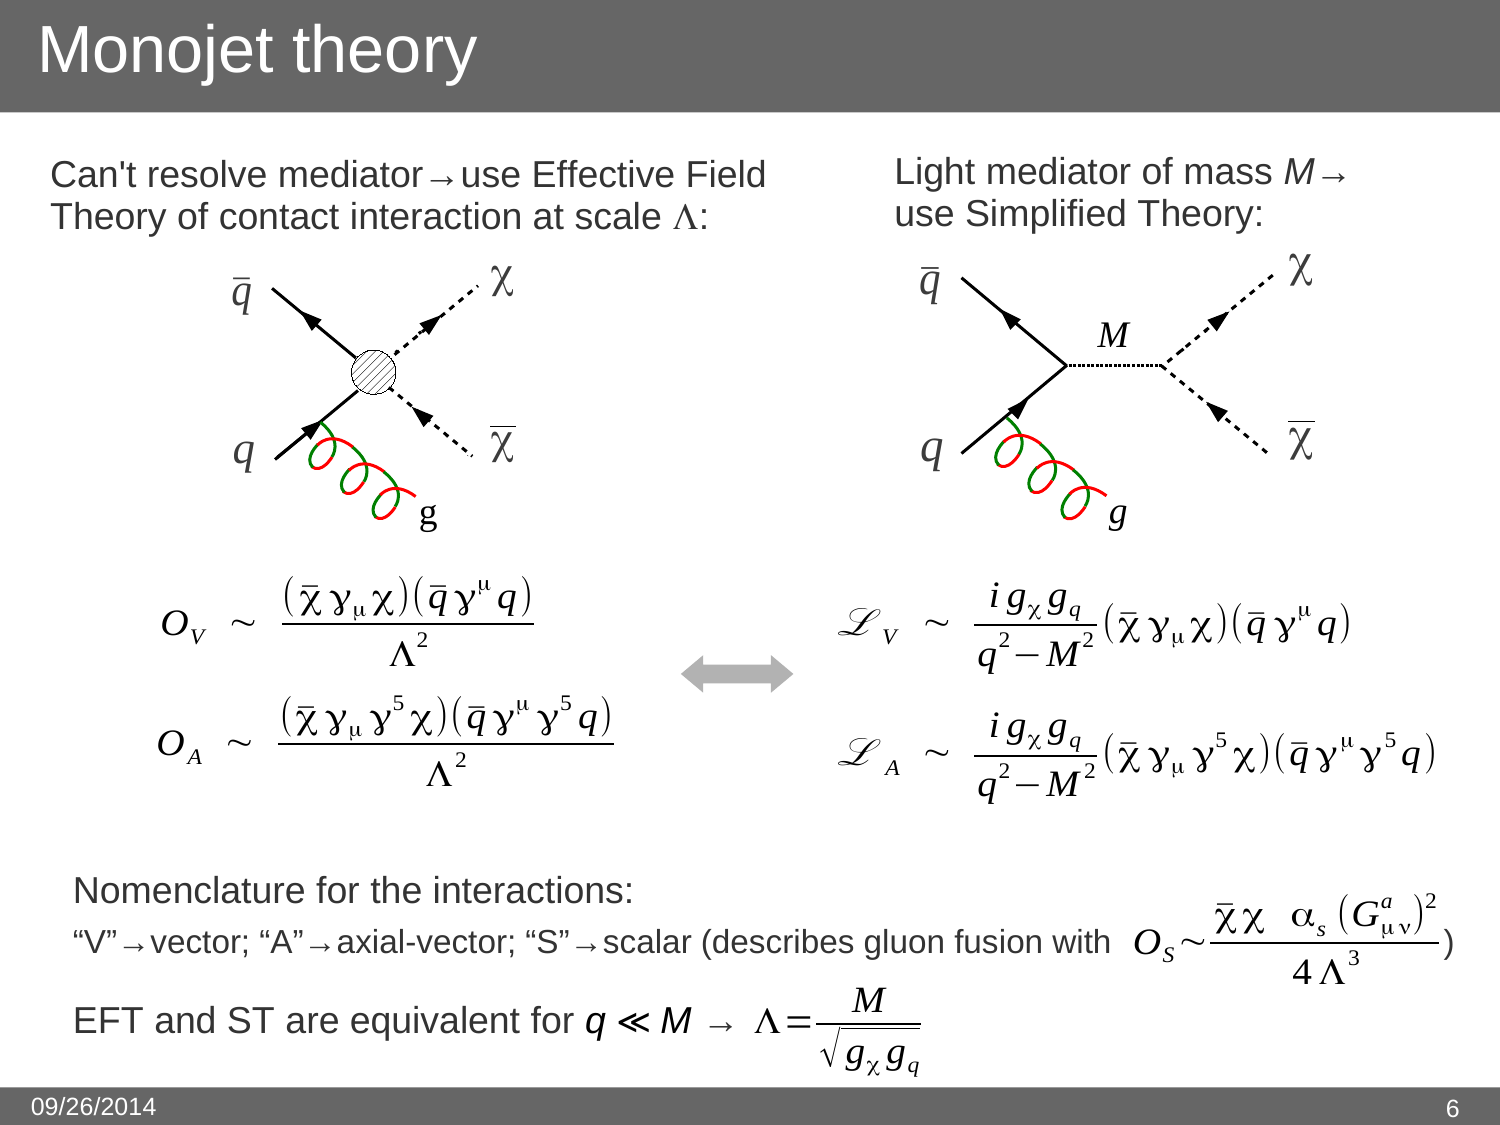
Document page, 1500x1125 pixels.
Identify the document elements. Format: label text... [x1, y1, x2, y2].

text_box g [1094, 482, 1155, 552]
text_box Can't resolve mediator→use Effective Field Theory of contact interaction at scale L: [50, 149, 770, 242]
text_box [680, 655, 794, 693]
chart [910, 418, 956, 472]
chart [1278, 425, 1323, 463]
chart [1126, 888, 1448, 993]
chart [153, 574, 543, 668]
chart [150, 690, 623, 788]
chart [829, 574, 1359, 675]
text_box Light mediator of mass M→ use Simplified Theory: [894, 149, 1359, 235]
chart [745, 979, 931, 1077]
chart [1278, 251, 1323, 289]
text_box Nomenclature for the interactions: “V”→vector; “A”→axial-vector; “S”→scalar (describes gluon fusion with ) EFT and ST are equivalent for q ≪ M → [72, 868, 1463, 1043]
text_box [351, 350, 396, 395]
chart [480, 263, 523, 299]
chart [480, 429, 523, 465]
title Monojet theory [37, 0, 1238, 113]
chart [829, 705, 1444, 805]
chart [222, 264, 263, 316]
chart [223, 422, 266, 474]
chart [910, 252, 952, 306]
text_box g [403, 483, 462, 551]
text_box M [1083, 306, 1181, 377]
